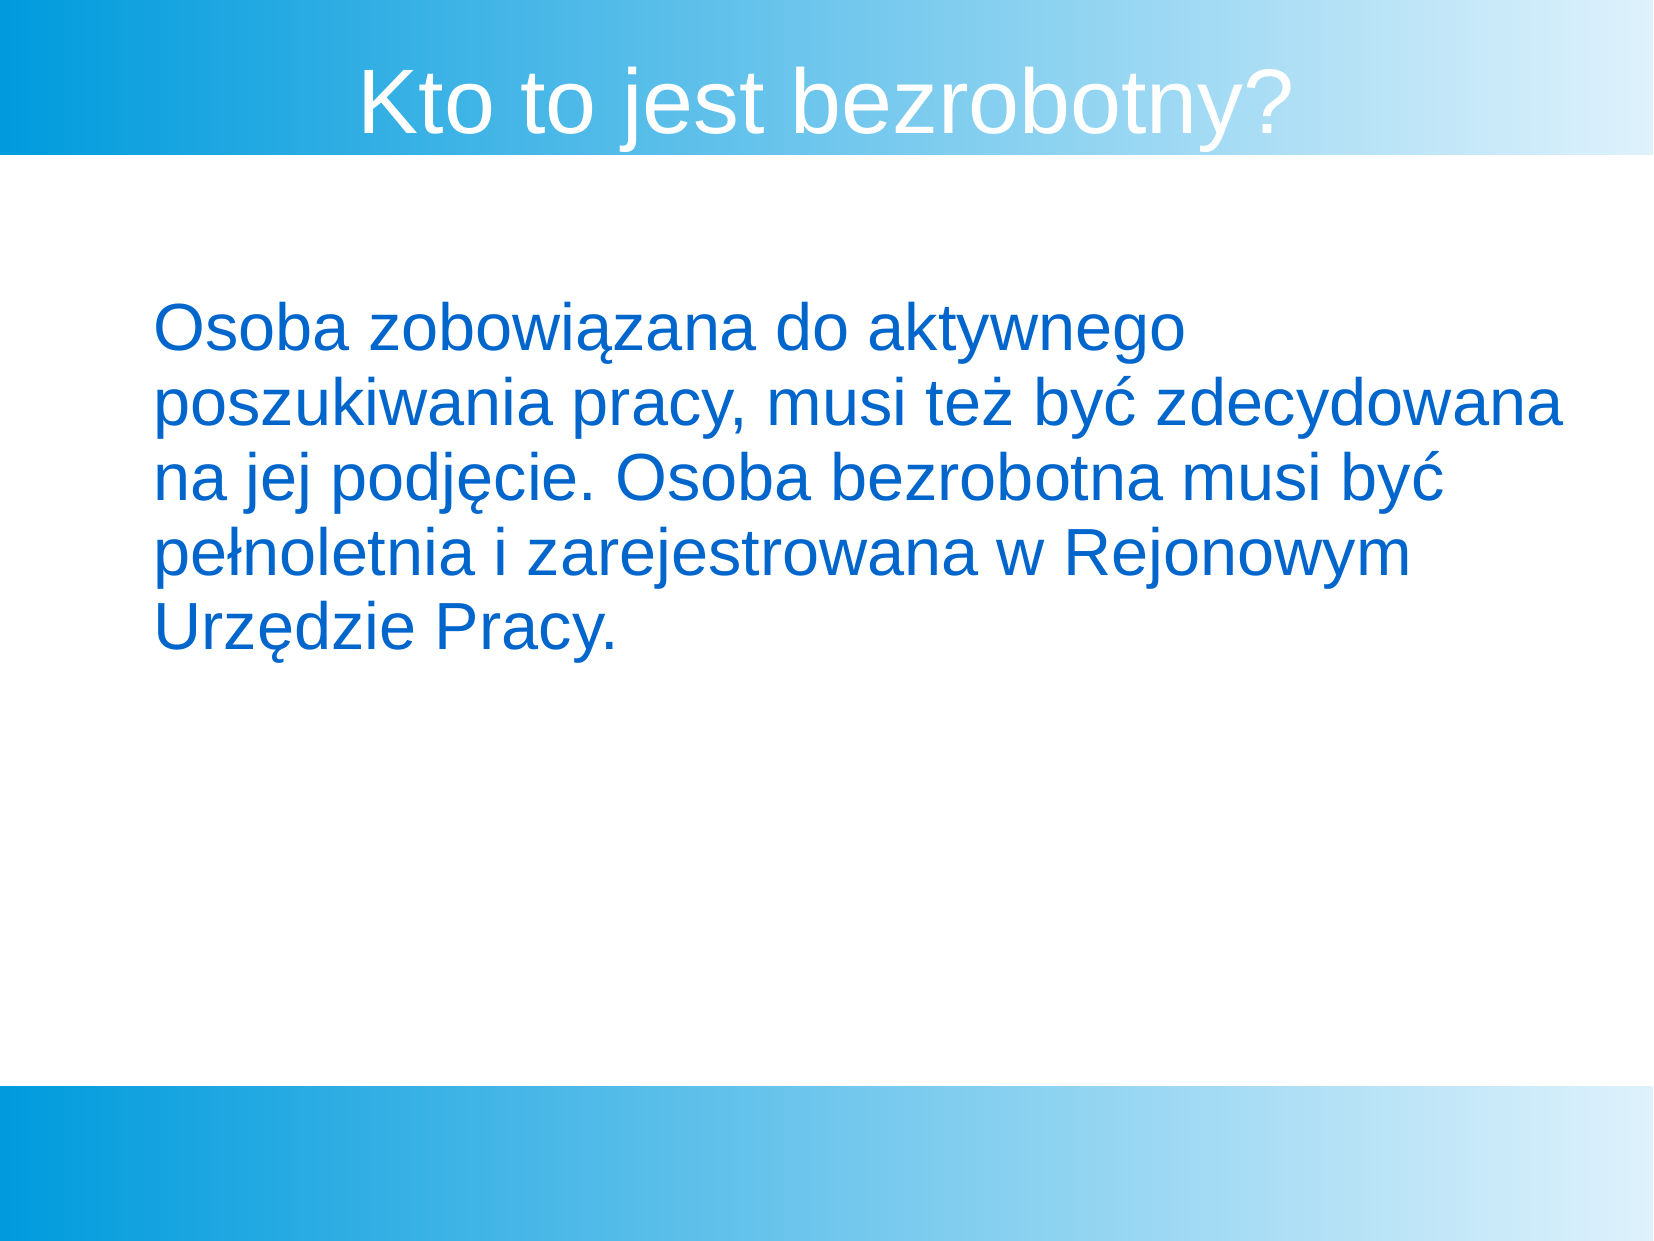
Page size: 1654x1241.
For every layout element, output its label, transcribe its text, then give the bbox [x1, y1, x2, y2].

title Kto to jest bezrobotny? [82, 49, 1571, 155]
list Osoba zobowiązana do aktywnego poszukiwania pracy, musi też być zdecydowana na jej podjęcie. Osoba bezrobotna musi być pełnoletnia i zarejestrowana w Rejonowym Urzędzie Pracy. [82, 290, 1571, 1010]
